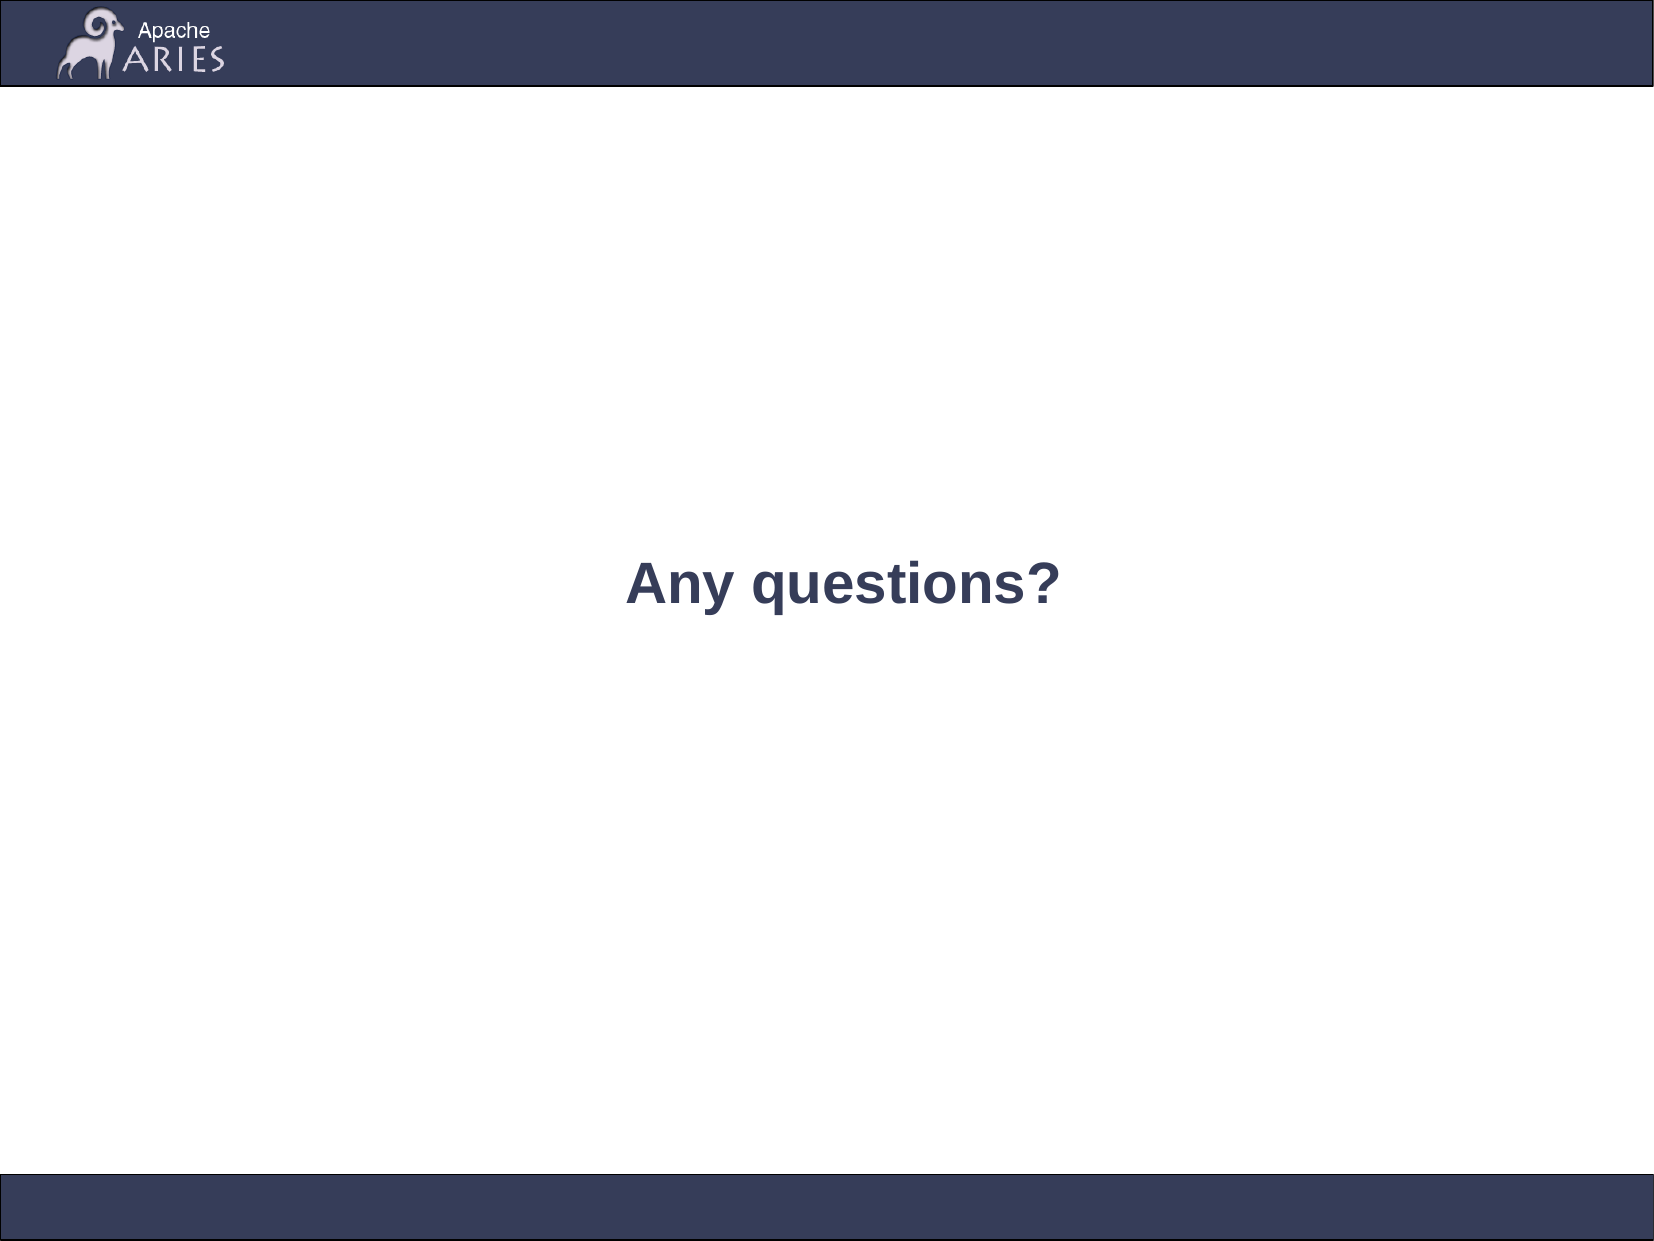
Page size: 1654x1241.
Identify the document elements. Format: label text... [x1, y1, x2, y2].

picture [47, 3, 232, 83]
title Any questions? [610, 538, 1654, 634]
